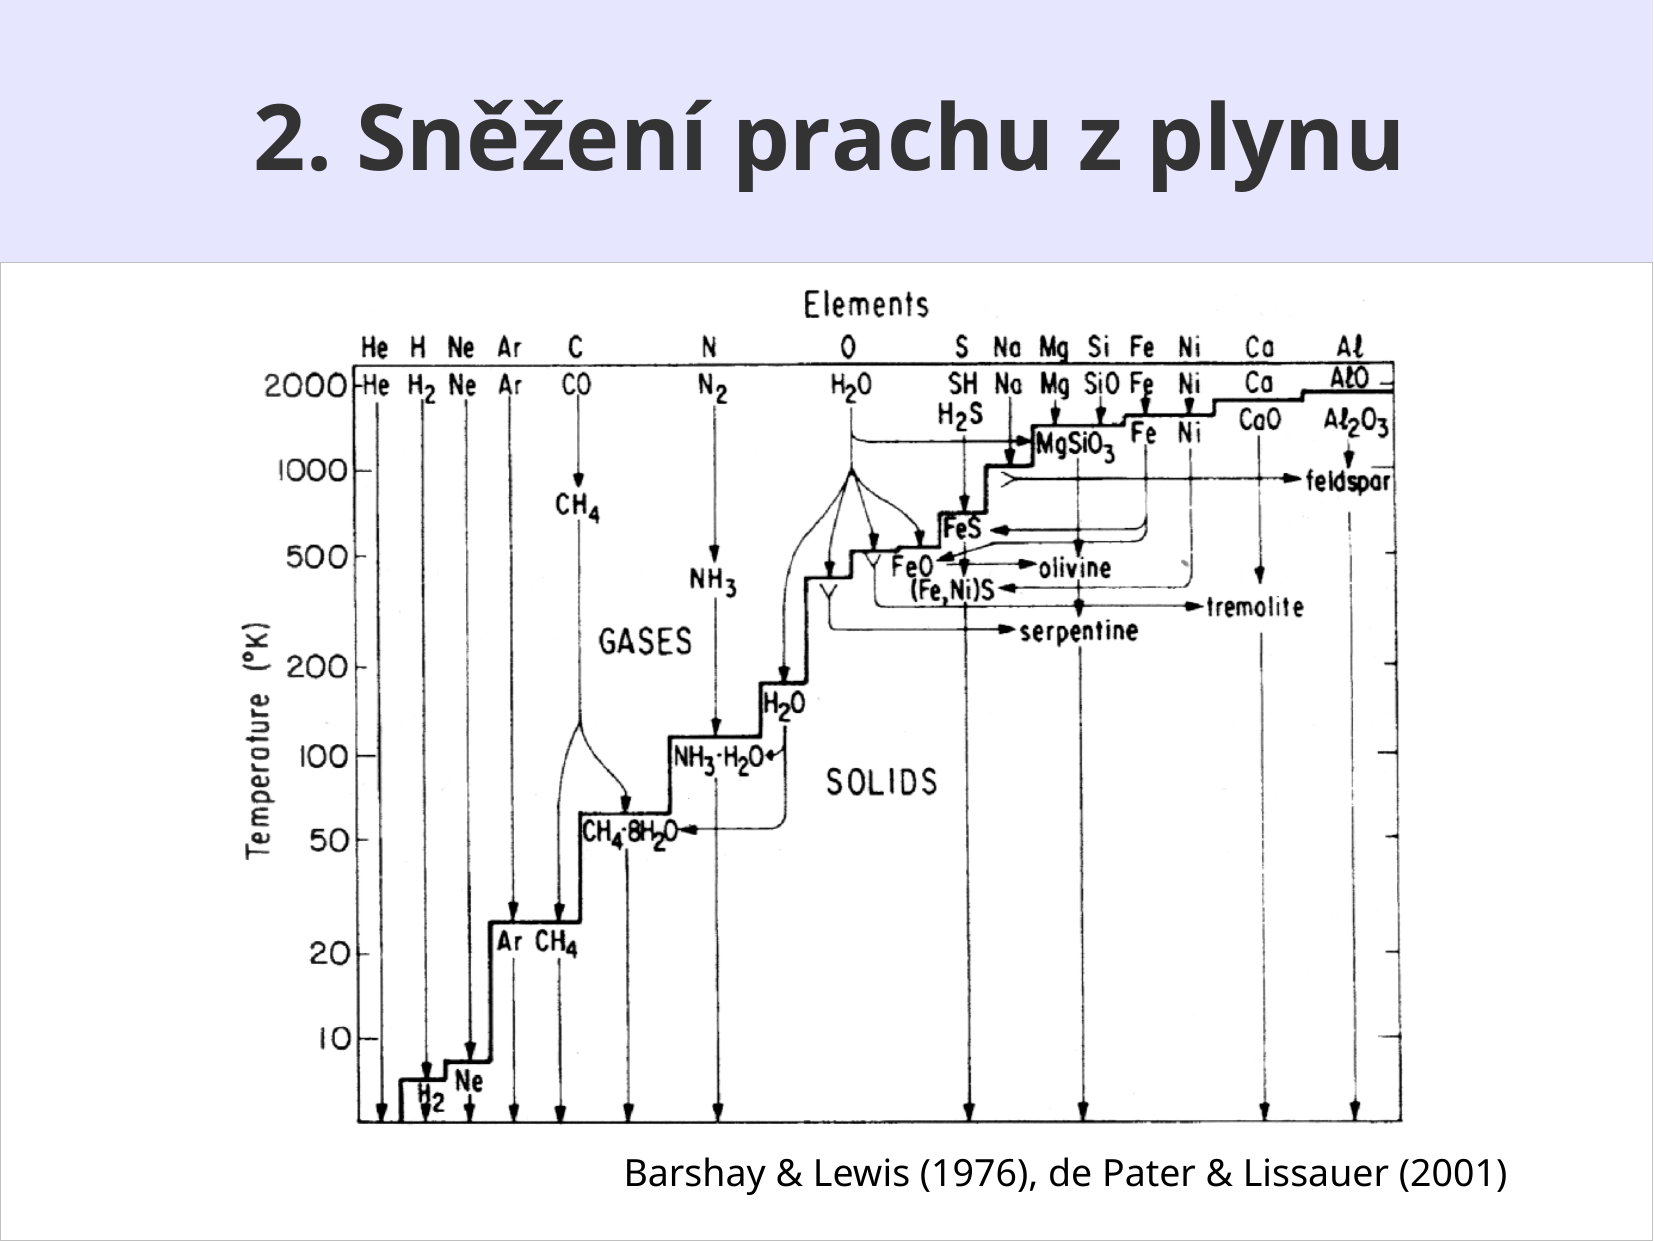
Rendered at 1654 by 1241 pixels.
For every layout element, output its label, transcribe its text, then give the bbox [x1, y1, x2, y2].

text_box Barshay & Lewis (1976), de Pater & Lissauer (2001) [608, 1139, 1416, 1202]
title 2. Sněžení prachu z plynu [124, 31, 1536, 239]
picture [218, 263, 1433, 1149]
